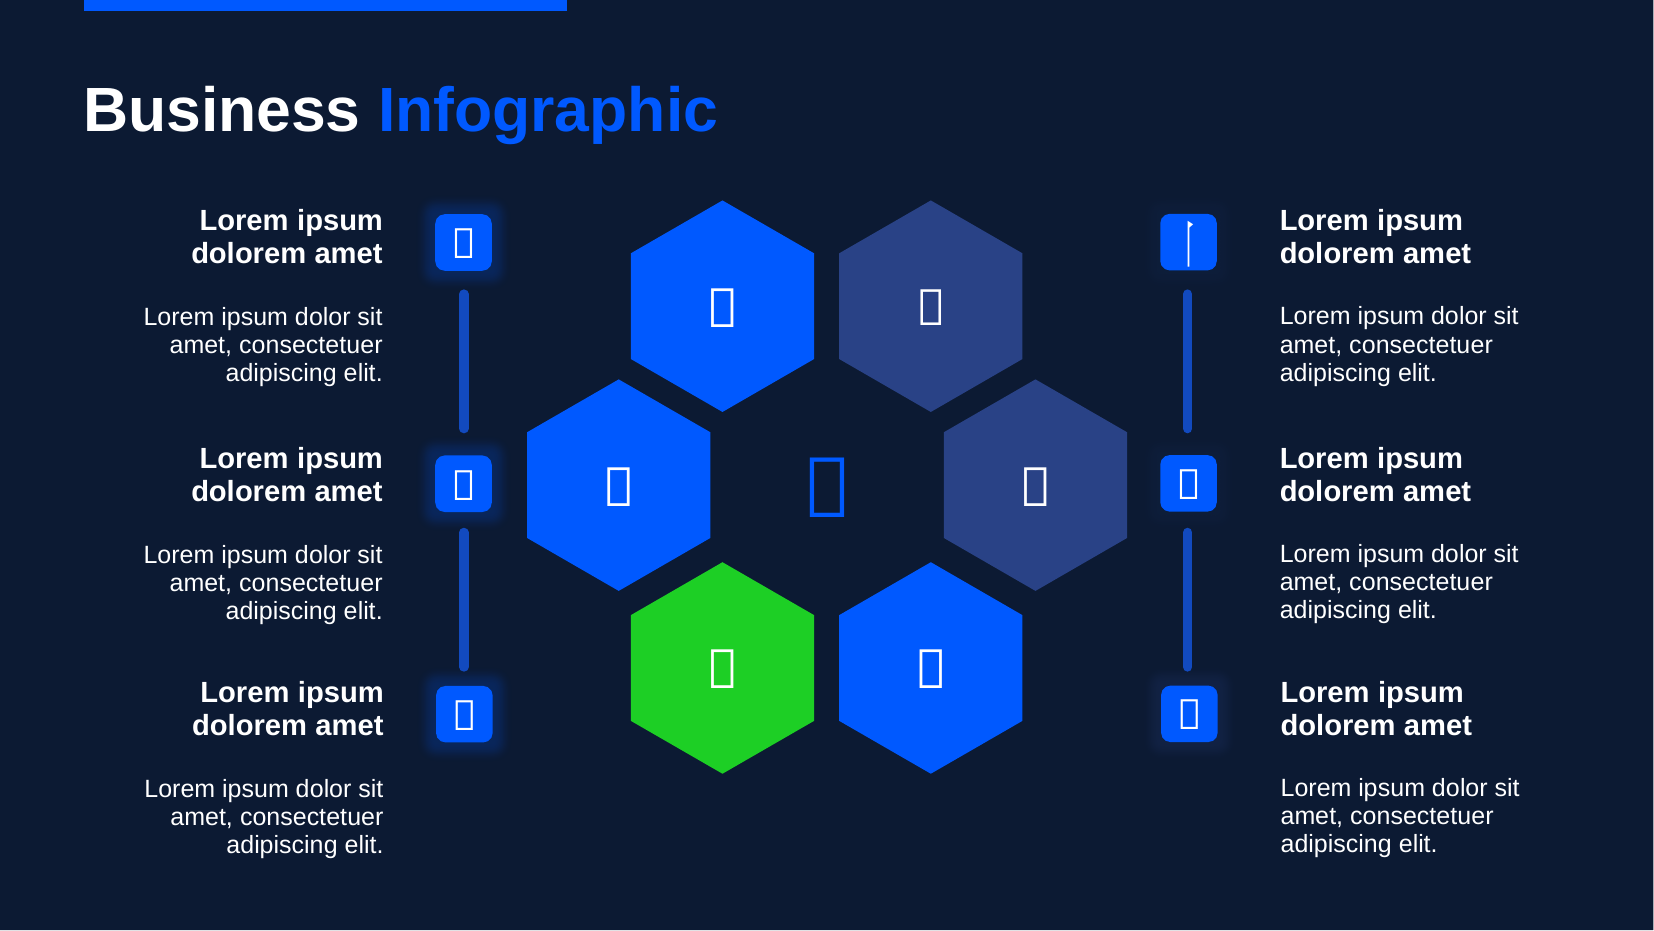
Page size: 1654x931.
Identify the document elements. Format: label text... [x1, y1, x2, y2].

text_box Lorem ipsum dolorem amet Lorem ipsum dolor sit amet, consectetuer adipiscing elit. [1245, 675, 1582, 895]
text_box  [527, 379, 711, 591]
text_box  [943, 379, 1128, 591]
text_box  [839, 200, 1023, 412]
text_box  [435, 214, 492, 271]
text_box  [435, 455, 492, 513]
text_box  [757, 404, 898, 566]
text_box  [630, 200, 815, 412]
text_box Lorem ipsum dolorem amet Lorem ipsum dolor sit amet, consectetuer adipiscing elit. [1244, 204, 1581, 424]
text_box  [630, 562, 815, 774]
text_box  [1161, 685, 1218, 743]
text_box  [1160, 213, 1217, 271]
title Business Infographic [83, 75, 1570, 188]
text_box Lorem ipsum dolorem amet Lorem ipsum dolor sit amet, consectetuer adipiscing elit. [46, 442, 384, 662]
text_box Lorem ipsum dolorem amet Lorem ipsum dolor sit amet, consectetuer adipiscing elit. [47, 676, 384, 896]
text_box  [1160, 455, 1217, 512]
text_box Lorem ipsum dolorem amet Lorem ipsum dolor sit amet, consectetuer adipiscing elit. [46, 204, 384, 424]
text_box  [839, 562, 1023, 774]
text_box  [436, 685, 493, 743]
text_box Lorem ipsum dolorem amet Lorem ipsum dolor sit amet, consectetuer adipiscing elit. [1244, 441, 1581, 662]
